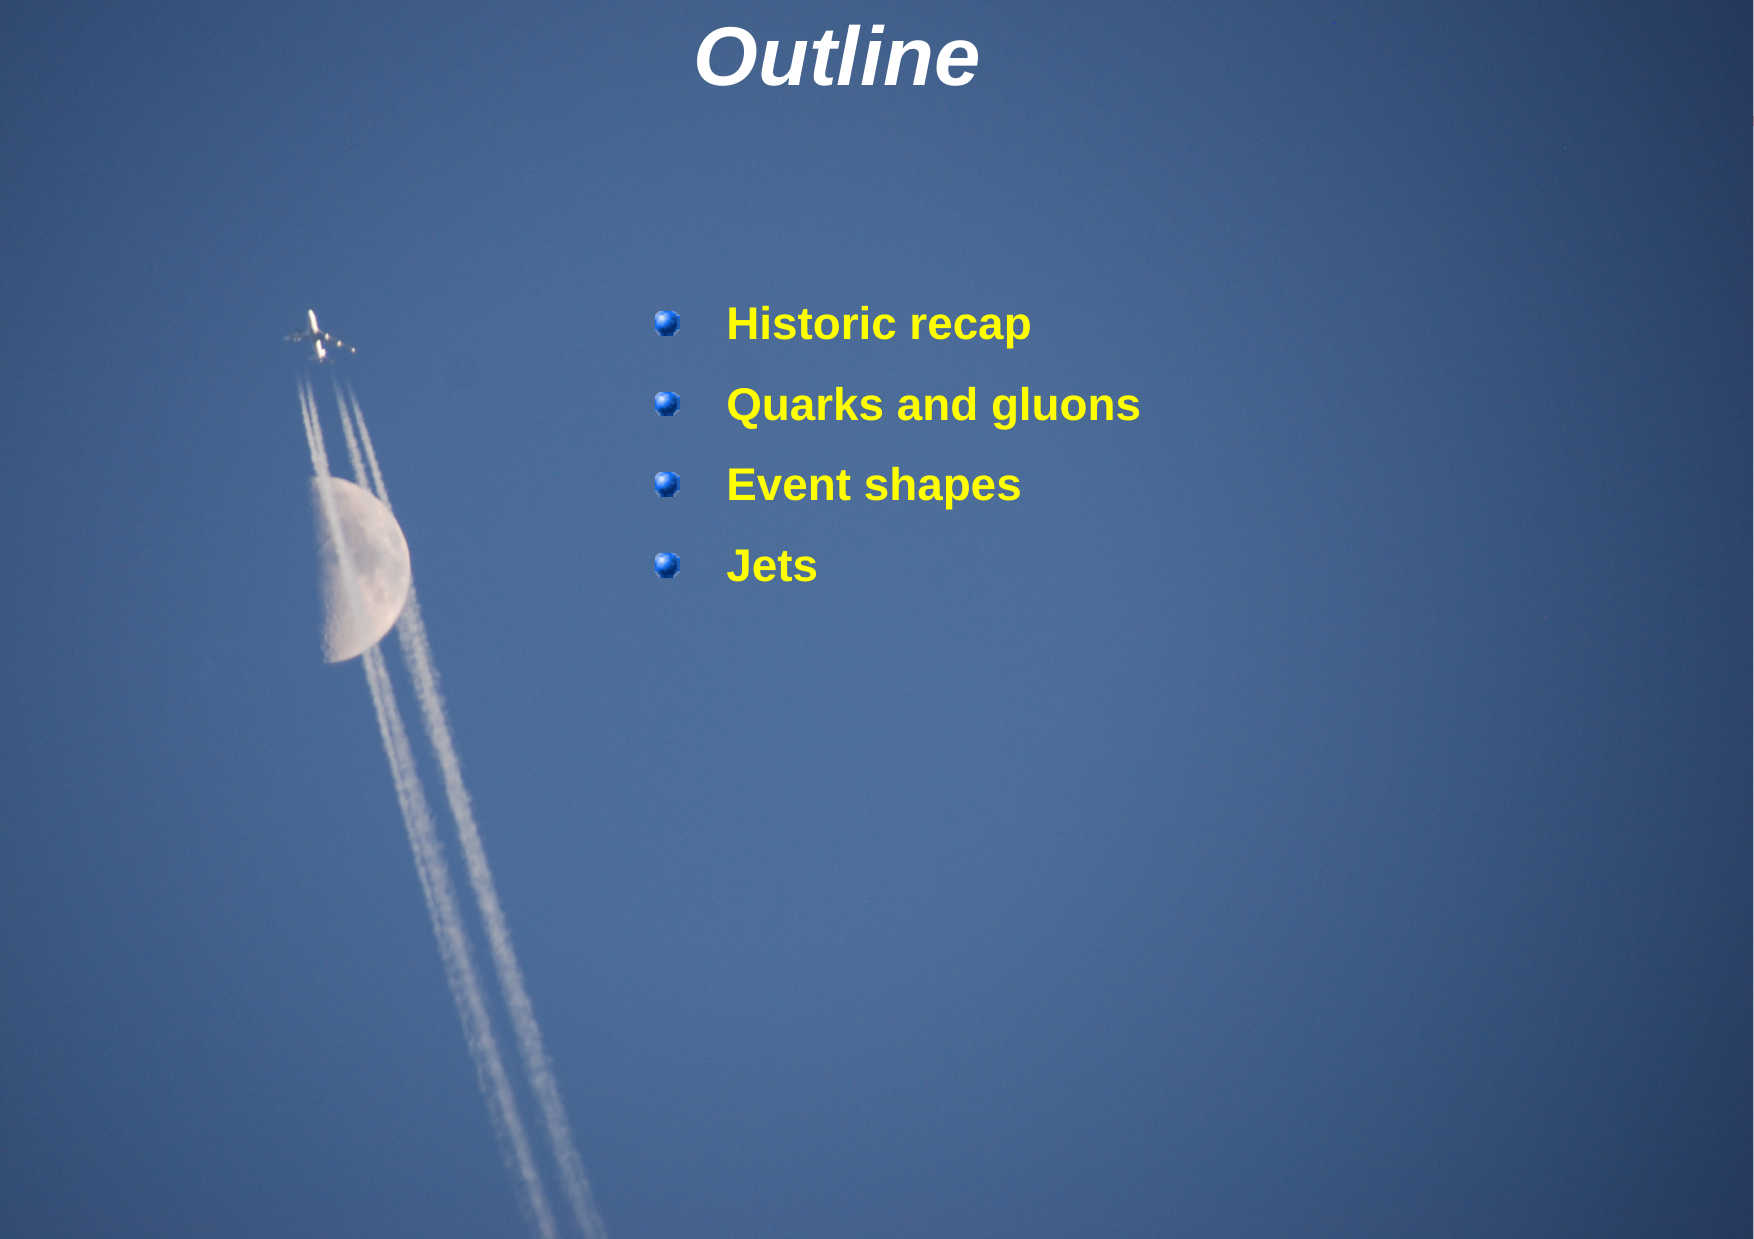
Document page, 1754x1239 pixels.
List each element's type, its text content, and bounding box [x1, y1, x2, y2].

picture [0, 0, 1754, 1239]
title Outline [129, 0, 1545, 114]
list Historic recap Quarks and gluons Event shapes Jets [643, 297, 1702, 1022]
